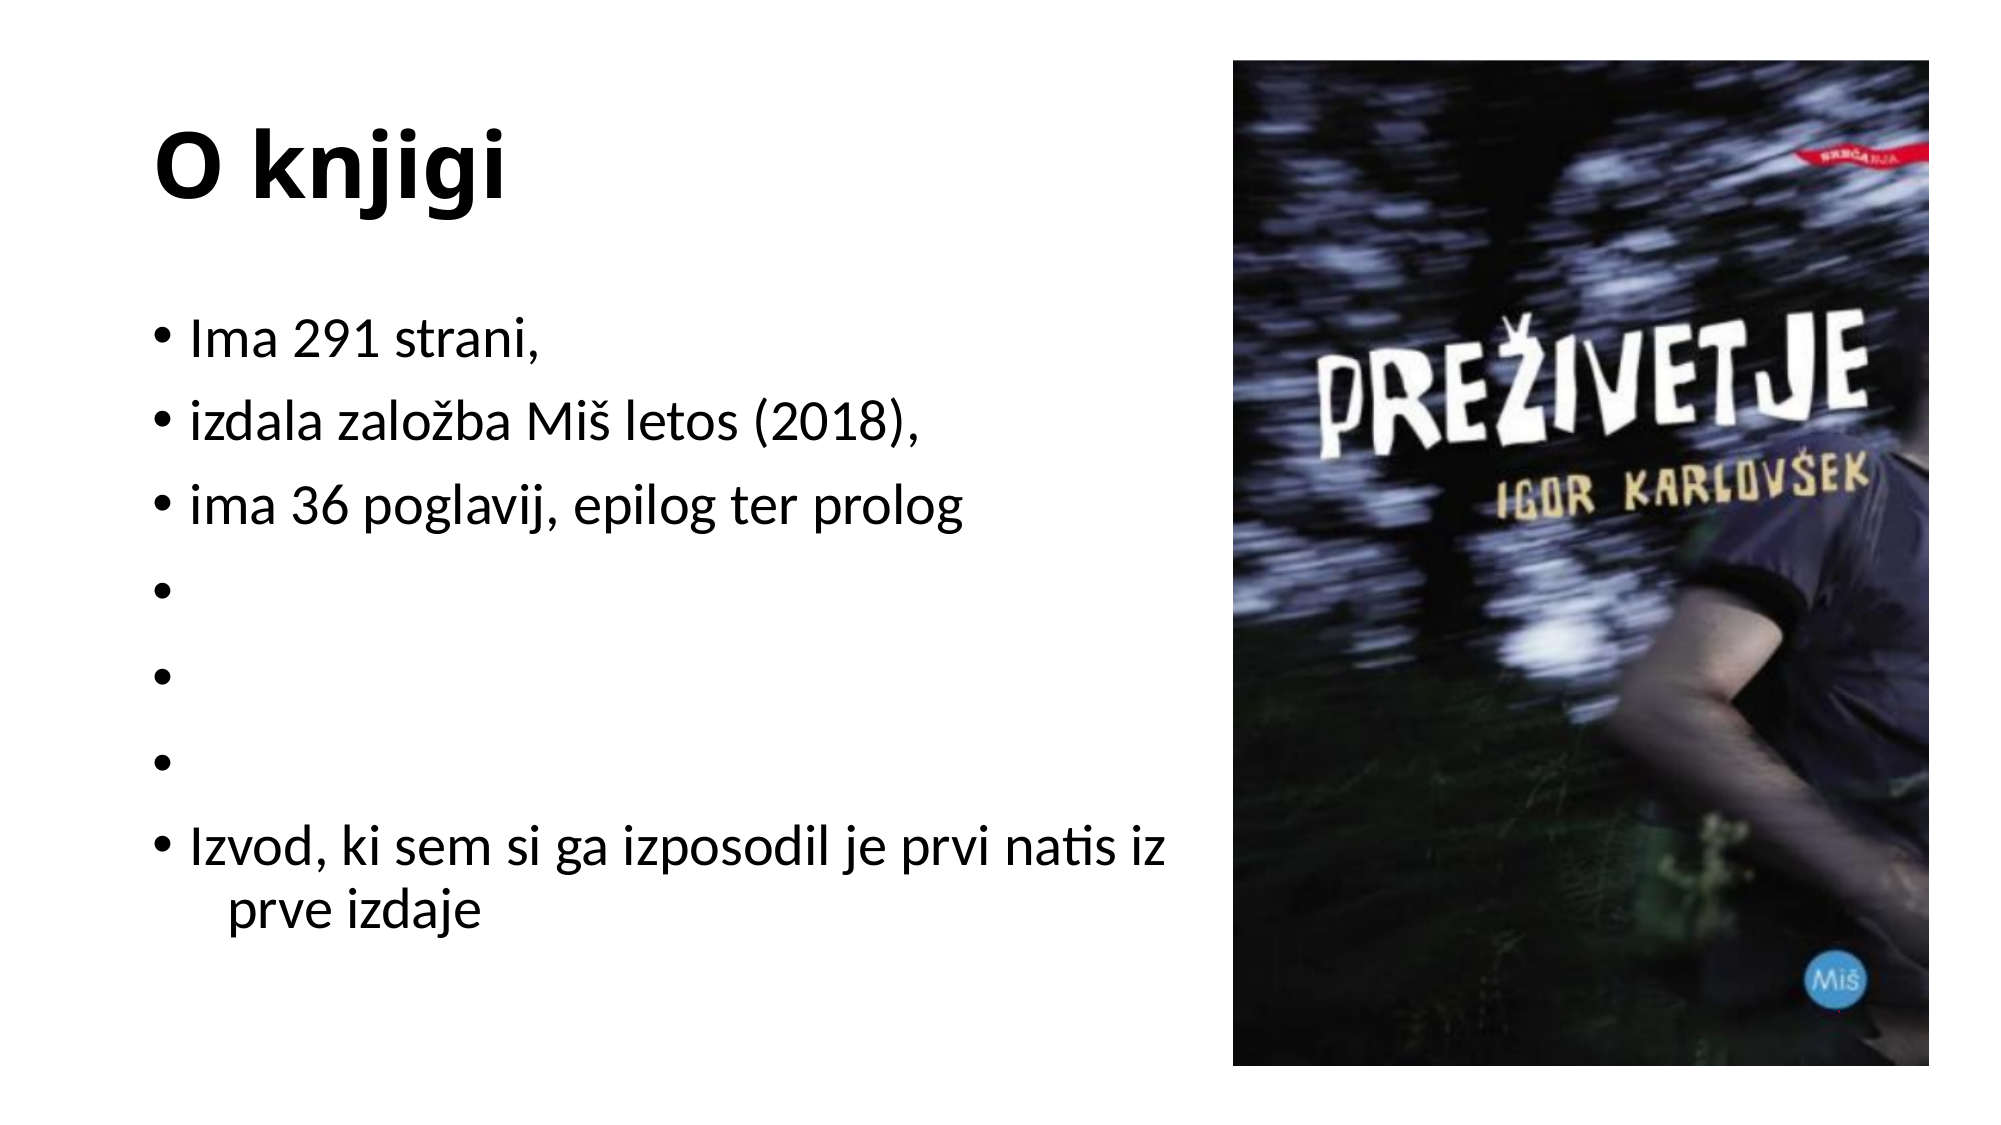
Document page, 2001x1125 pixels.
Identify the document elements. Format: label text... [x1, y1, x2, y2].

list Ima 291 strani, izdala založba Miš letos (2018), ima 36 poglavij, epilog ter prolog Izvod, ki sem si ga izposodil je prvi natis iz prve izdaje [137, 299, 1196, 1014]
picture [1233, 59, 1929, 1066]
title O knjigi [137, 59, 1233, 278]
